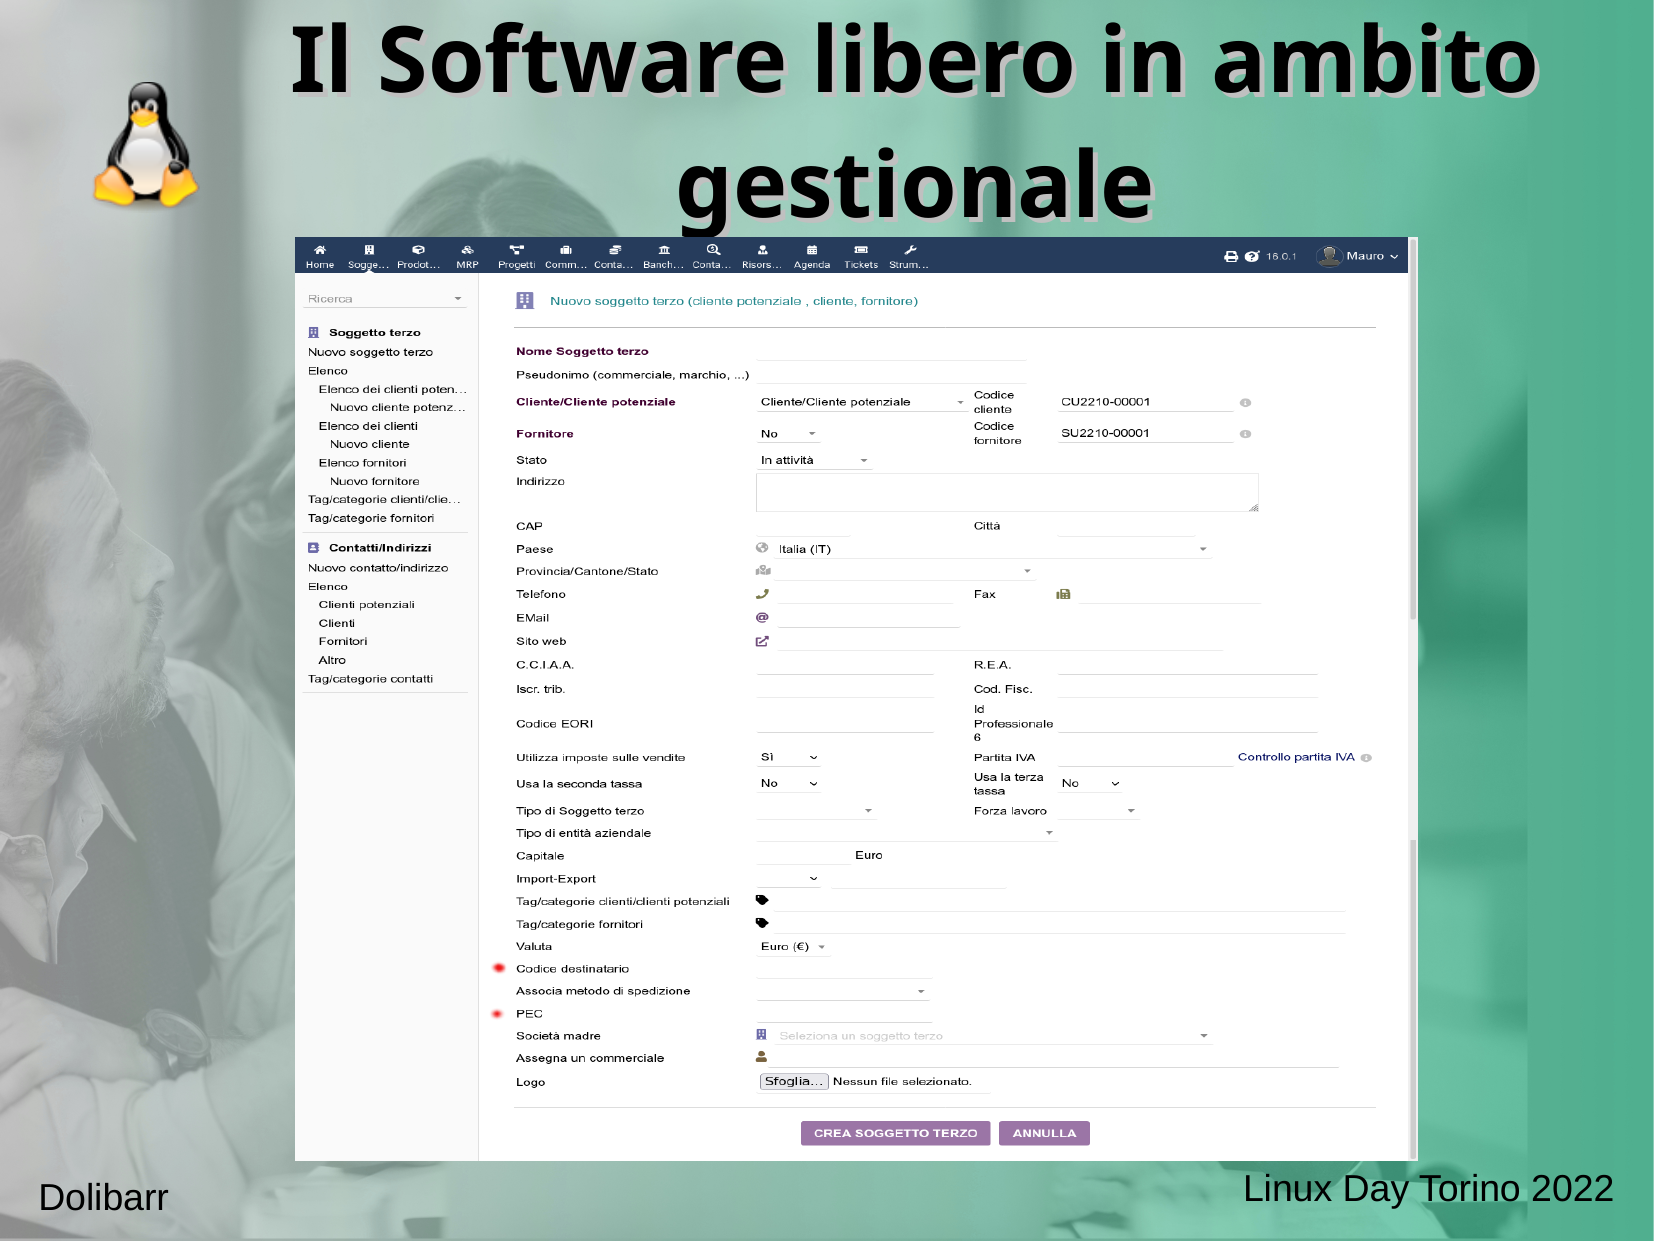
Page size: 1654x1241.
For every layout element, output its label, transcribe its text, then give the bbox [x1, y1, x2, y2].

table_cell [1419, 510, 1523, 574]
text_box Linux Day Torino 2022 [1228, 1159, 1630, 1217]
title Il Software libero in ambito gestionale [259, 17, 1571, 222]
table_cell [1419, 766, 1523, 830]
table_cell [1419, 702, 1523, 766]
table_cell [130, 638, 295, 702]
text_box Dolibarr [23, 1169, 185, 1227]
table_cell [1419, 574, 1523, 638]
table_cell [130, 766, 295, 830]
table_header [1419, 410, 1523, 510]
table_cell [130, 702, 295, 766]
table_cell [130, 510, 295, 574]
table_cell [130, 574, 295, 638]
table_cell [1419, 638, 1523, 702]
table_header [130, 410, 295, 510]
picture [0, 0, 1654, 1241]
